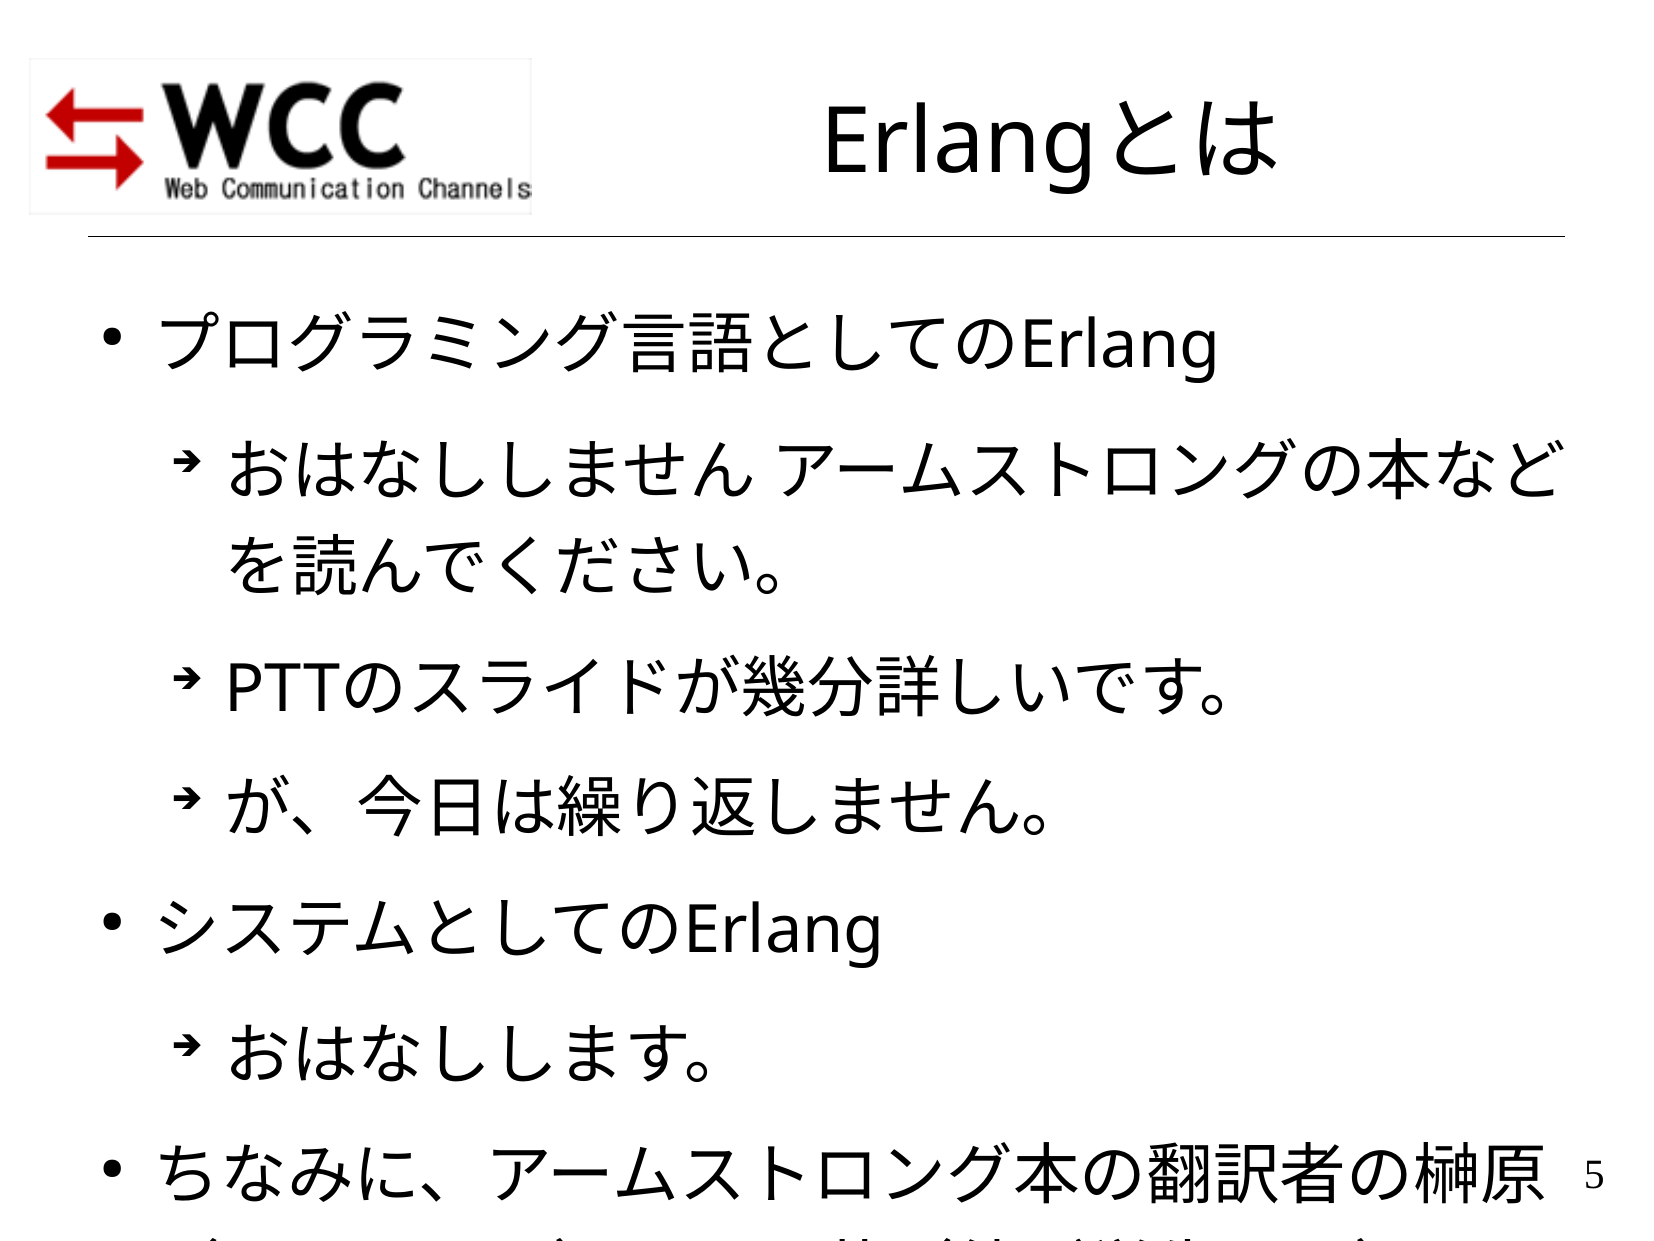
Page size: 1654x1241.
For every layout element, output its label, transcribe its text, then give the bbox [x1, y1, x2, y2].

title Erlangとは [531, 29, 1571, 237]
picture [29, 58, 531, 215]
list プログラミング言語としてのErlang おはなししません アームストロングの本などを読んでください。 PTTのスライドが幾分詳しいです。 が、今日は繰り返しません。 システムとしてのErlang おはなしします。 ちなみに、アームストロング本の翻訳者の榊原（さかきはら）君は、昔（彼が学生の頃）スタッフなのでした。 [82, 290, 1571, 1112]
